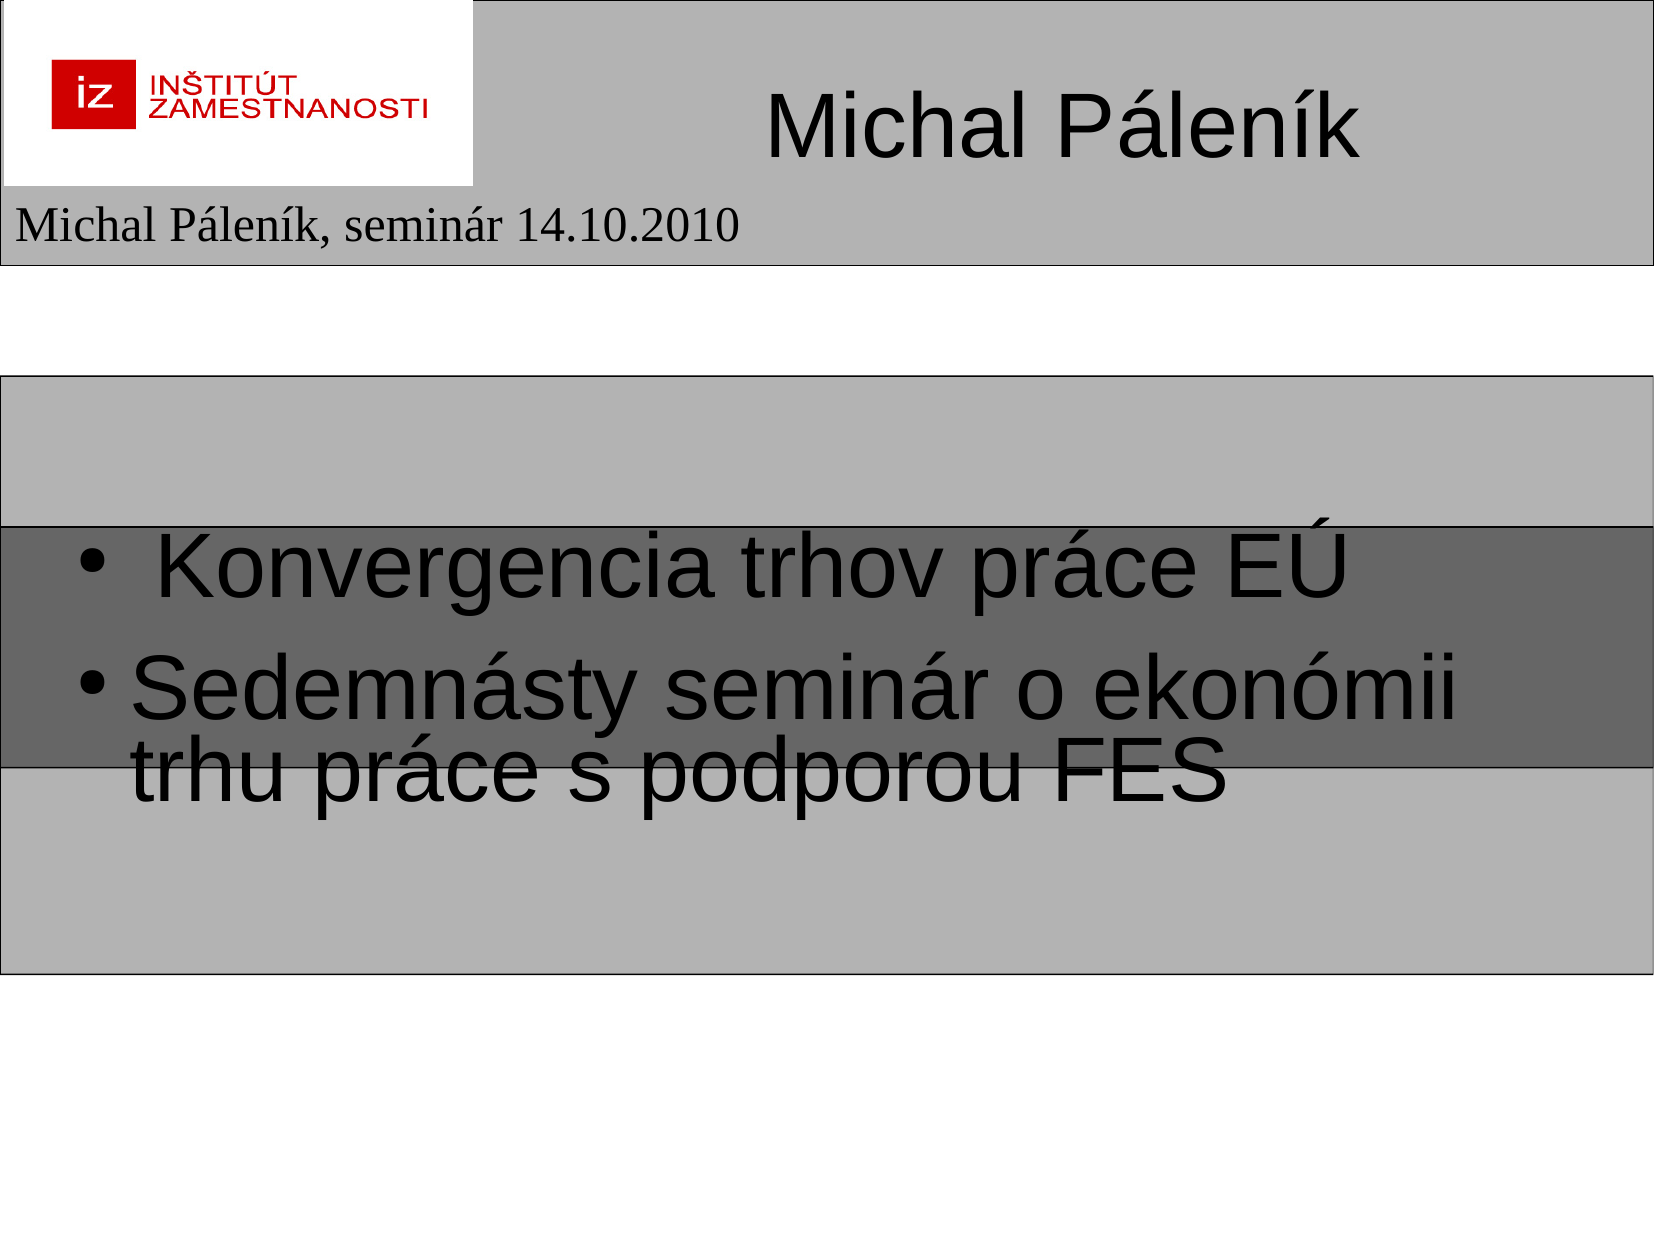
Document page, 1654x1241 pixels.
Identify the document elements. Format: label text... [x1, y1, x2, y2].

title Michal Páleník [561, 29, 1565, 237]
text_box [0, 376, 1654, 975]
list Konvergencia trhov práce EÚ Sedemnásty seminár o ekonómii trhu práce s podporou FES [59, 531, 1506, 839]
picture [4, 0, 473, 186]
